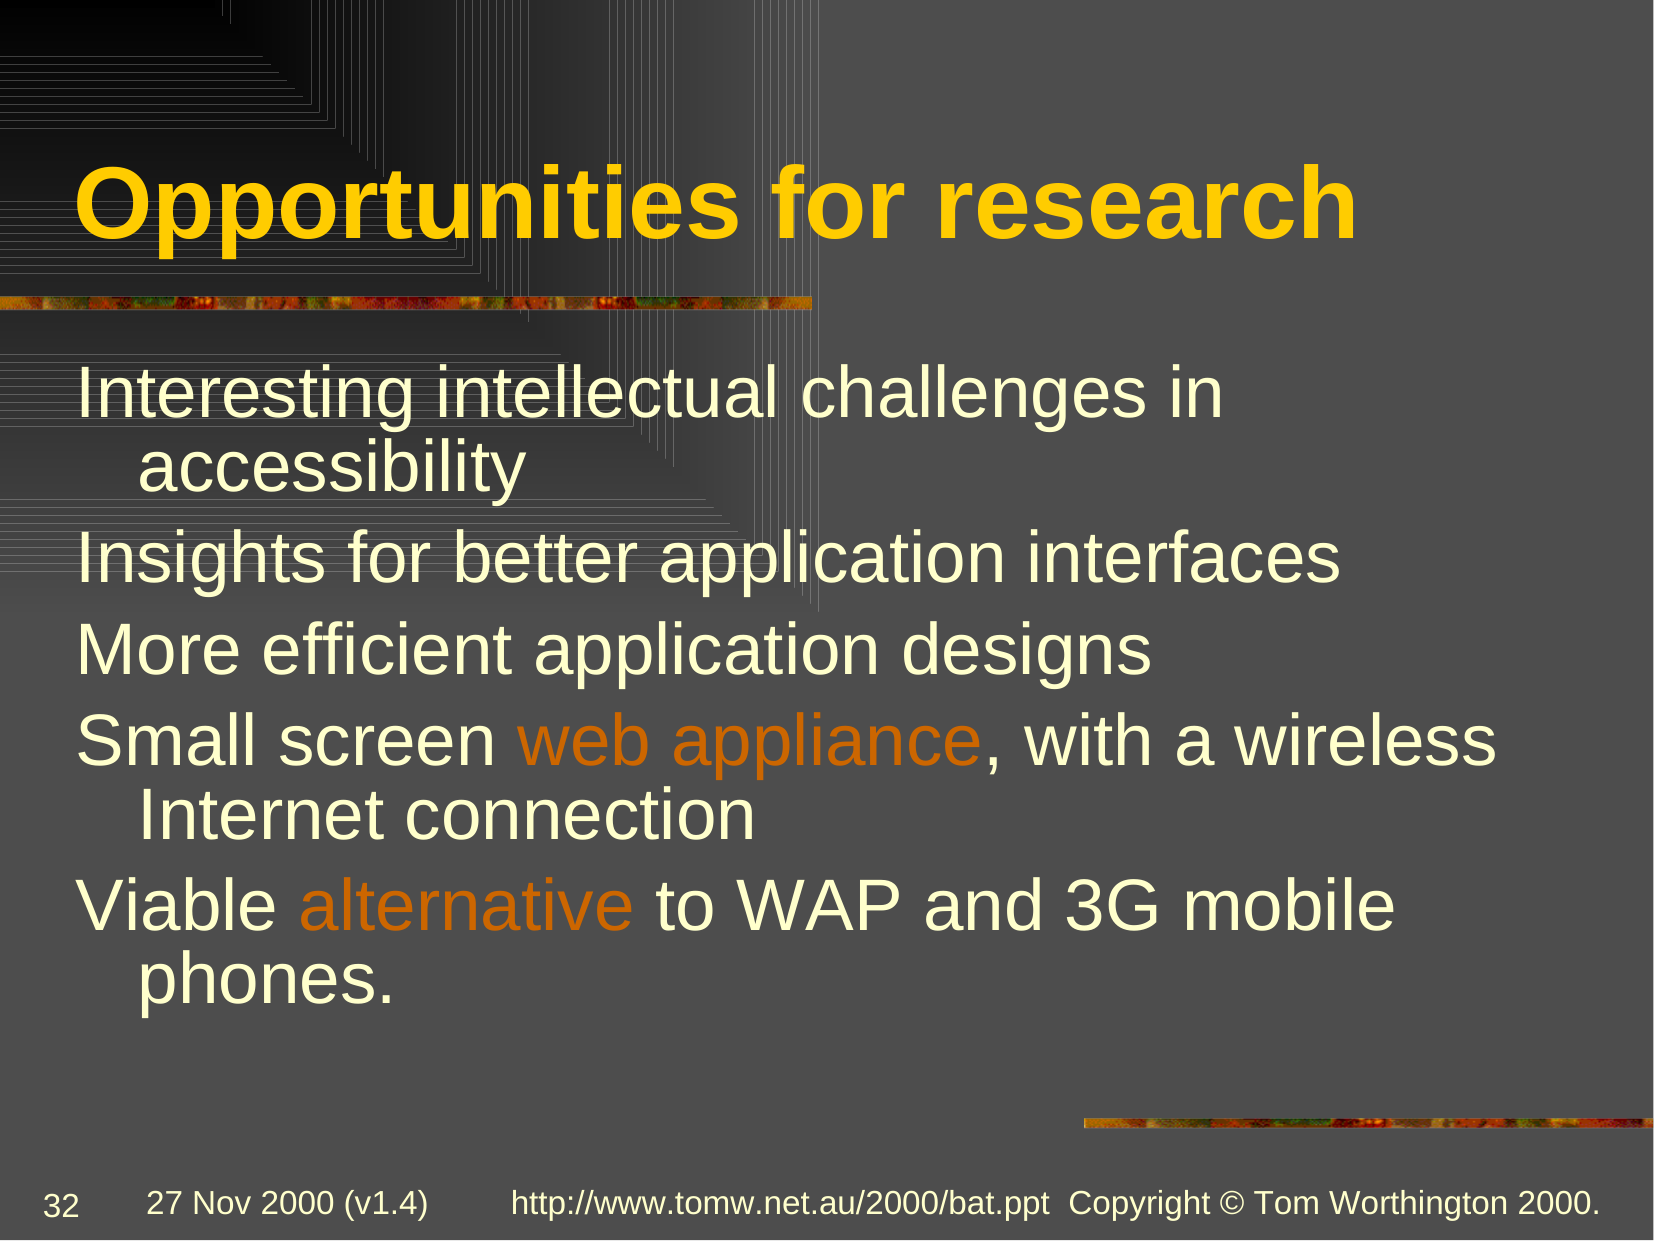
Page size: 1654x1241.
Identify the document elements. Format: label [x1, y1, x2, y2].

picture [1084, 1117, 1654, 1131]
picture [0, 295, 812, 314]
